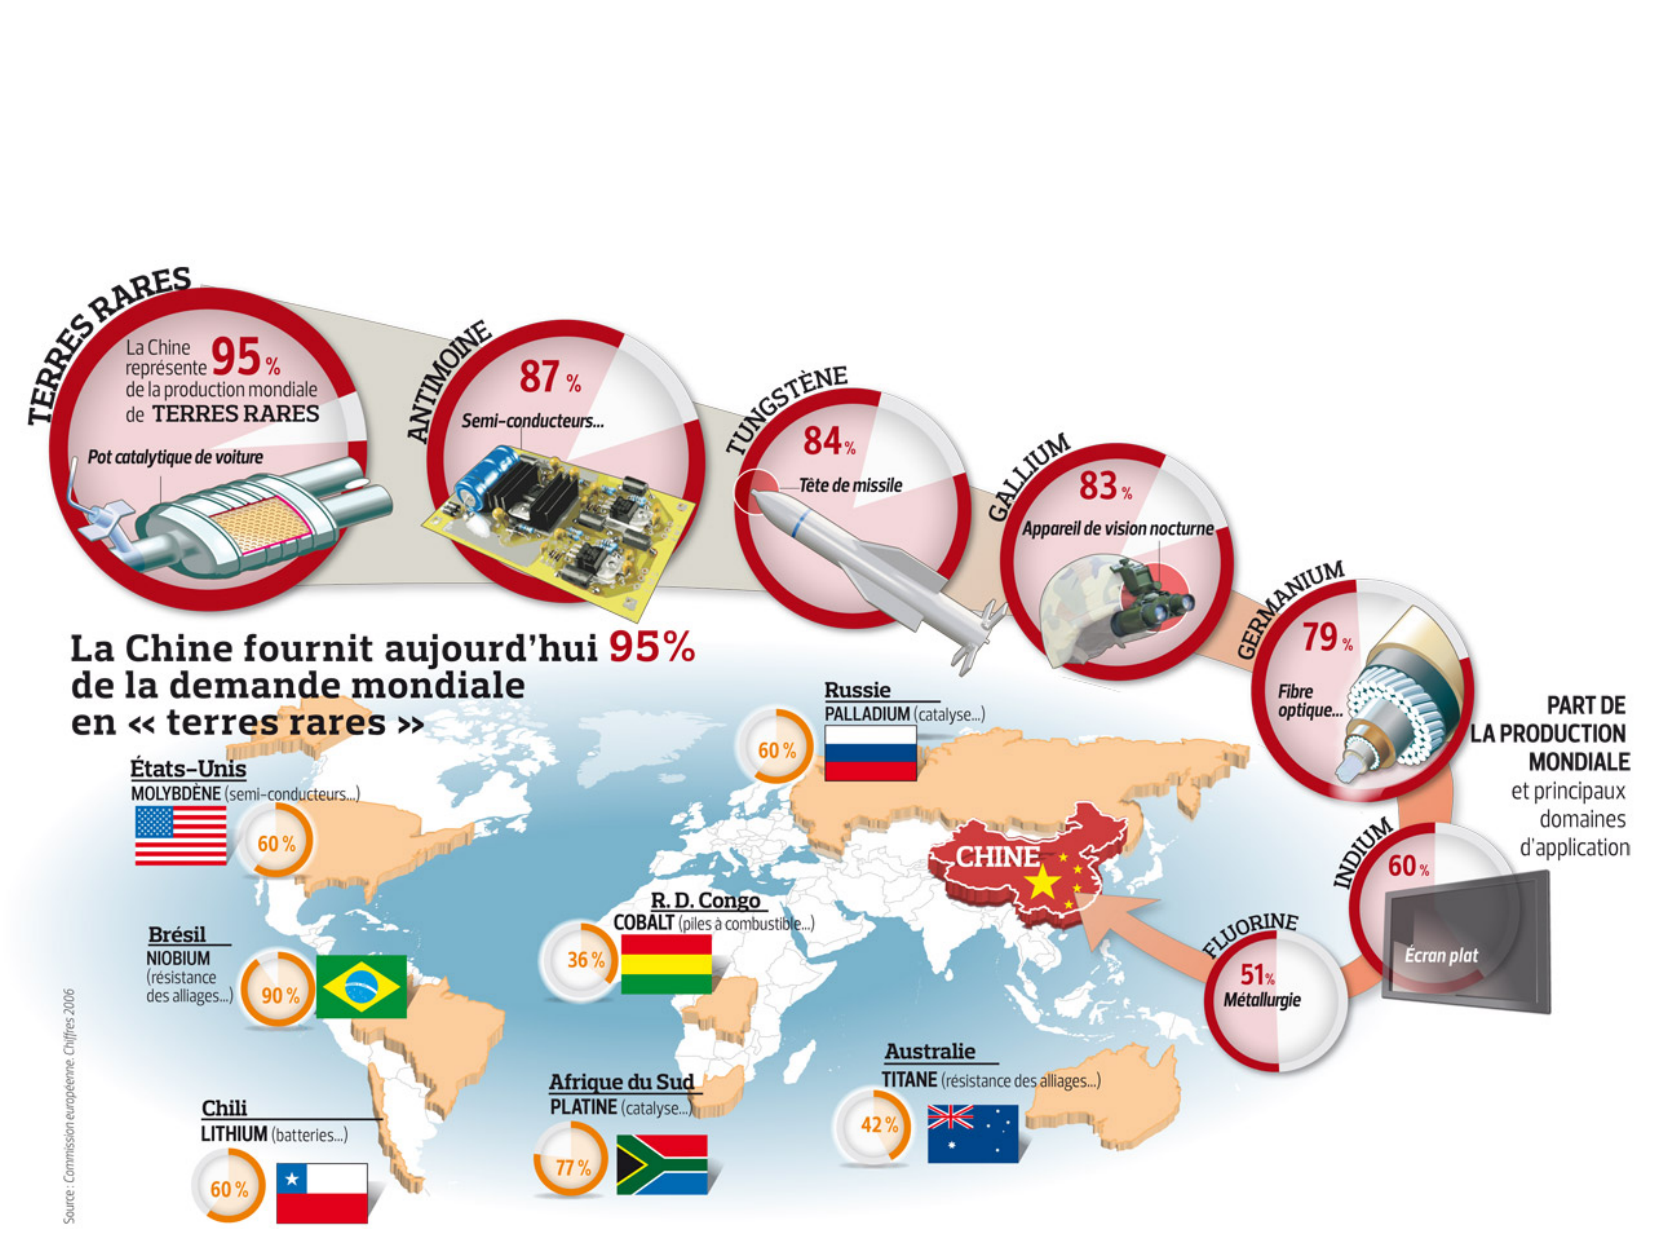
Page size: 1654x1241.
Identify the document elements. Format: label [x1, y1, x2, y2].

picture [0, 249, 1654, 1229]
